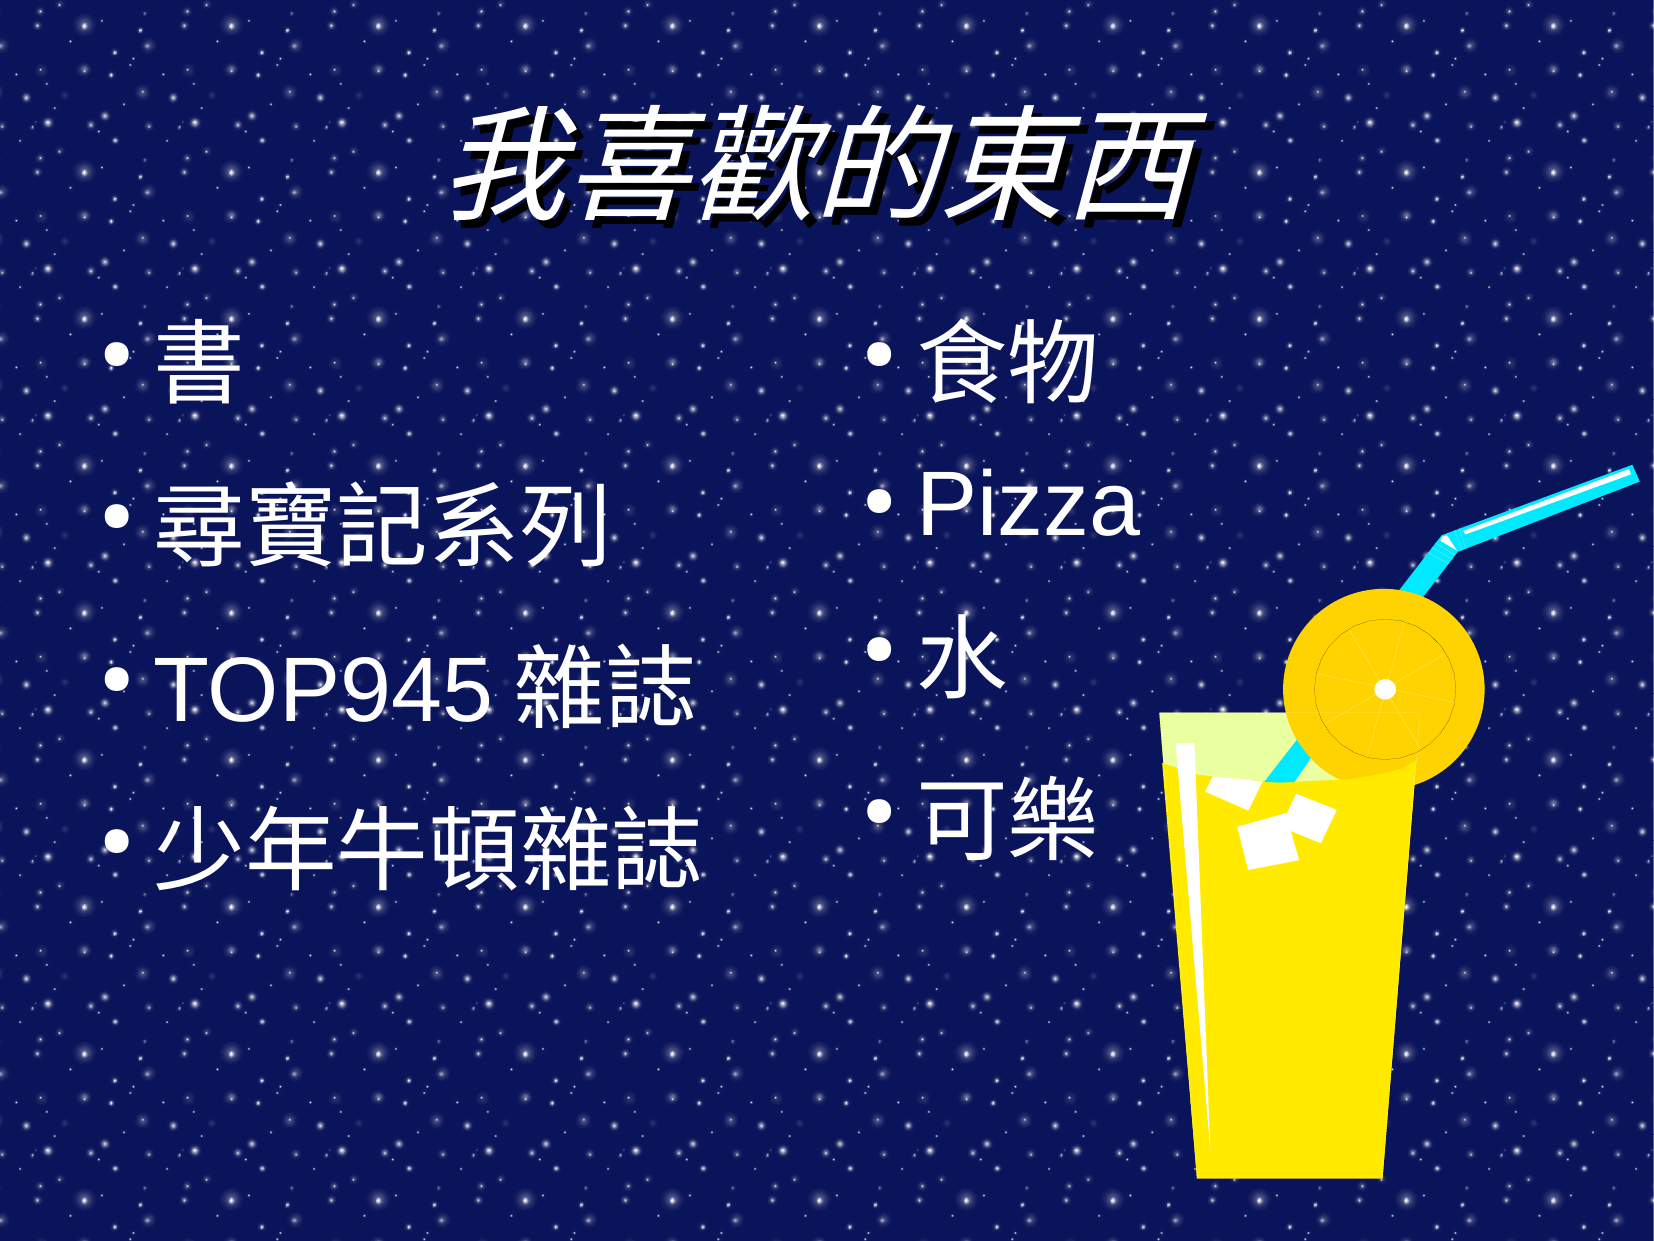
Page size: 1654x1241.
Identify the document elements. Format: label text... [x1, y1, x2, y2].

picture [0, 0, 1654, 1241]
list 食物 Pizza 水 可樂 [845, 290, 1572, 1010]
list 書 尋寶記系列 TOP945雜誌 少年牛頓雜誌 [82, 290, 809, 1010]
title 我喜歡的東西 [70, 52, 1559, 260]
